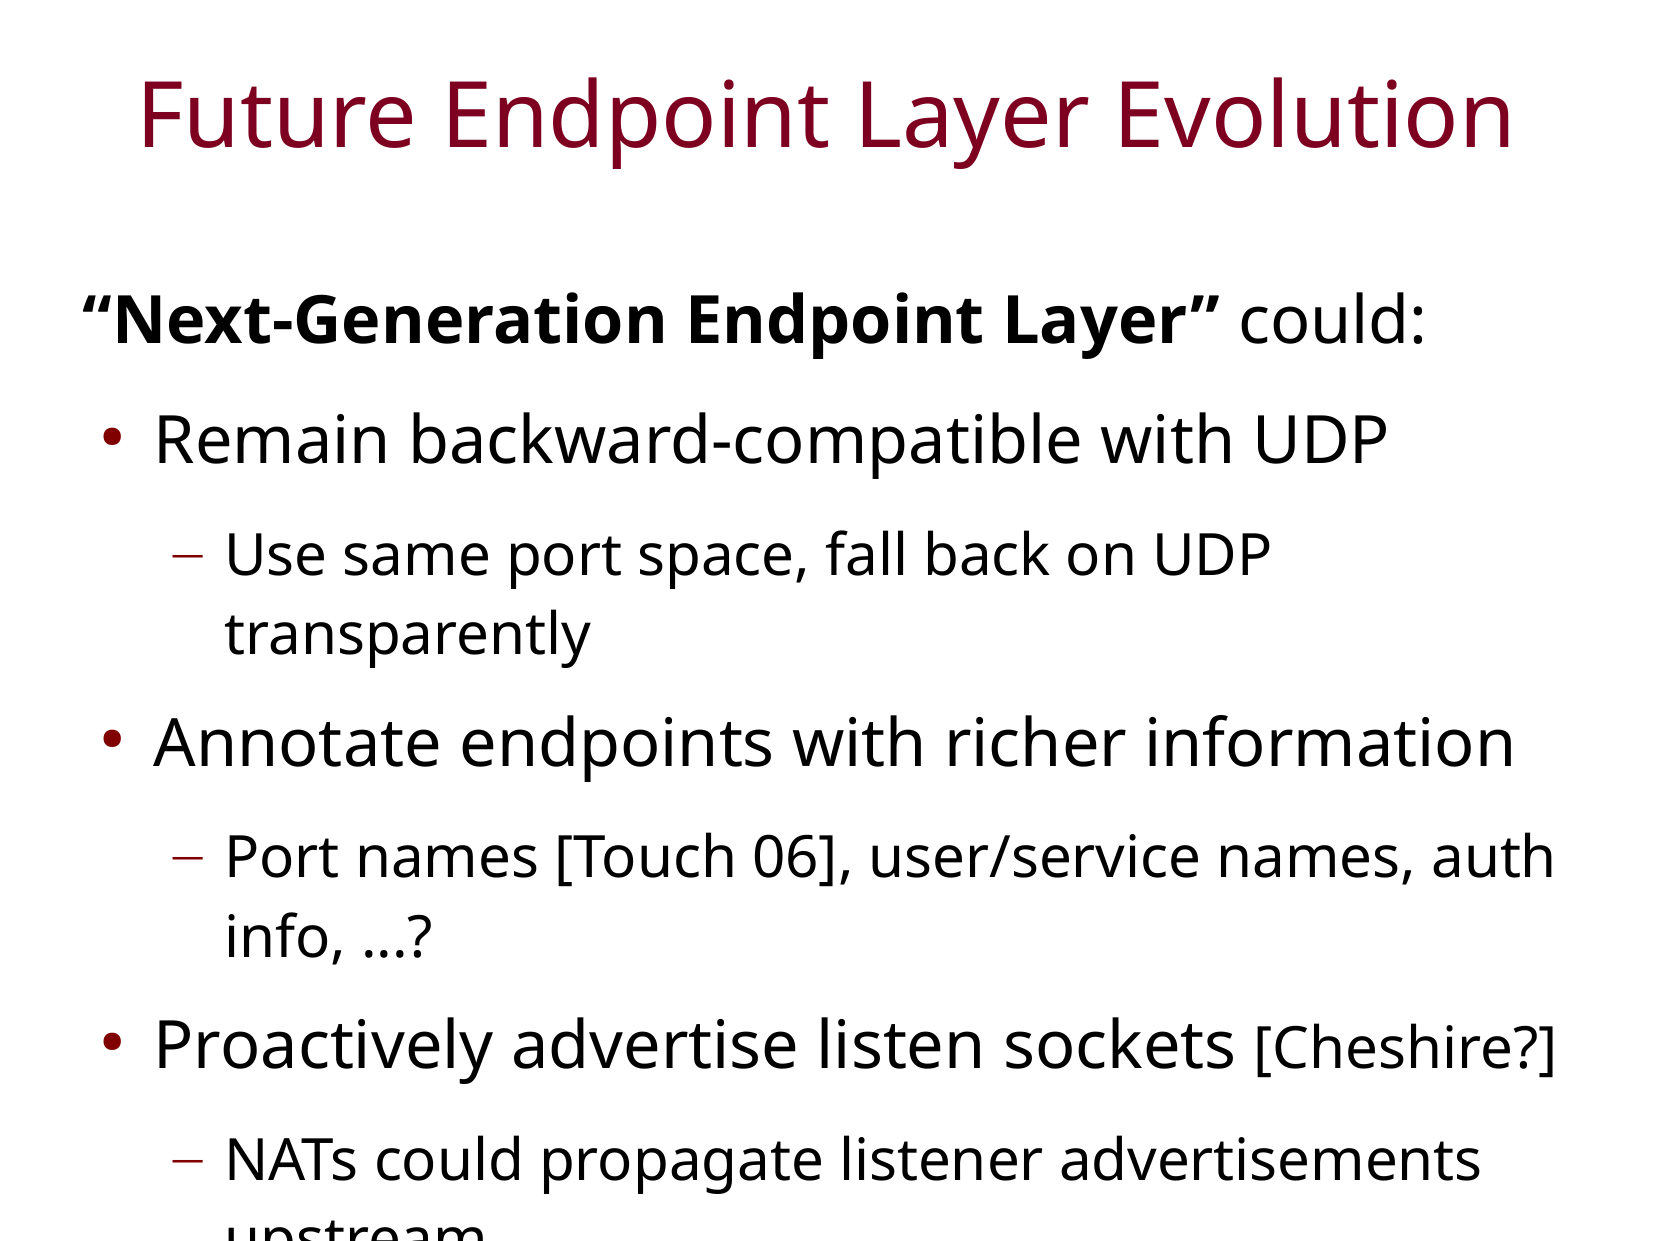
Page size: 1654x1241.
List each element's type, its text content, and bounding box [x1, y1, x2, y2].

title Future Endpoint Layer Evolution [82, 15, 1571, 208]
list “Next-Generation Endpoint Layer” could: Remain backward-compatible with UDP Use same port space, fall back on UDP transparently Annotate endpoints with richer information Port names [Touch 06], user/service names, auth info, ...? Proactively advertise listen sockets [Cheshire?] NATs could propagate listener advertisements upstream, translate inbound connections as policy permits Enable cleaner solutions to “NAT signaling” mess? [UPnP, NAT-PMP, MIDCOM, NSIS, ...] [82, 272, 1576, 1171]
